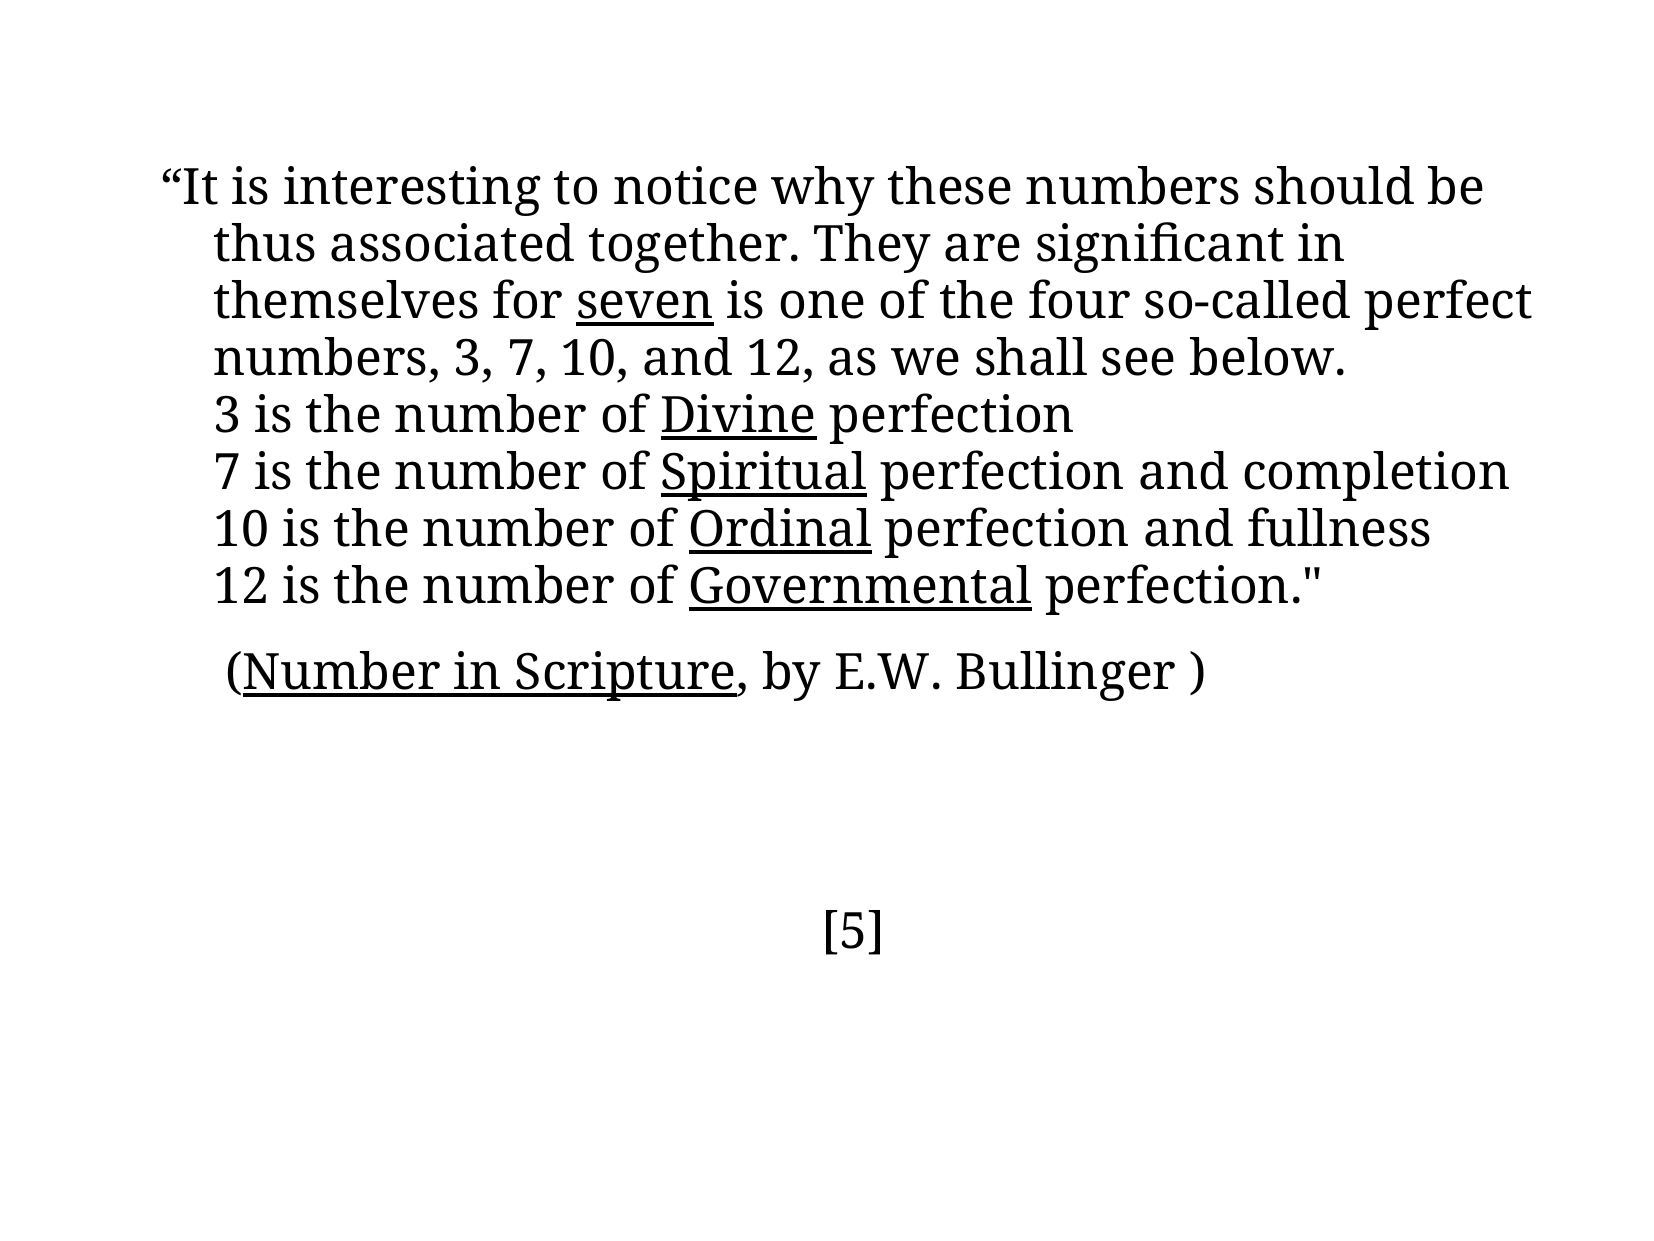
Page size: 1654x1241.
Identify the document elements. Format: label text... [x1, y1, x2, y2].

list “It is interesting to notice why these numbers should be thus associated together. They are significant in themselves for seven is one of the four so-called perfect numbers, 3, 7, 10, and 12, as we shall see below. 3 is the number of Divine perfection 7 is the number of Spiritual perfection and completion 10 is the number of Ordinal perfection and fullness 12 is the number of Governmental perfection." (Number in Scripture, by E.W. Bullinger ) [5] [71, 66, 1560, 1051]
